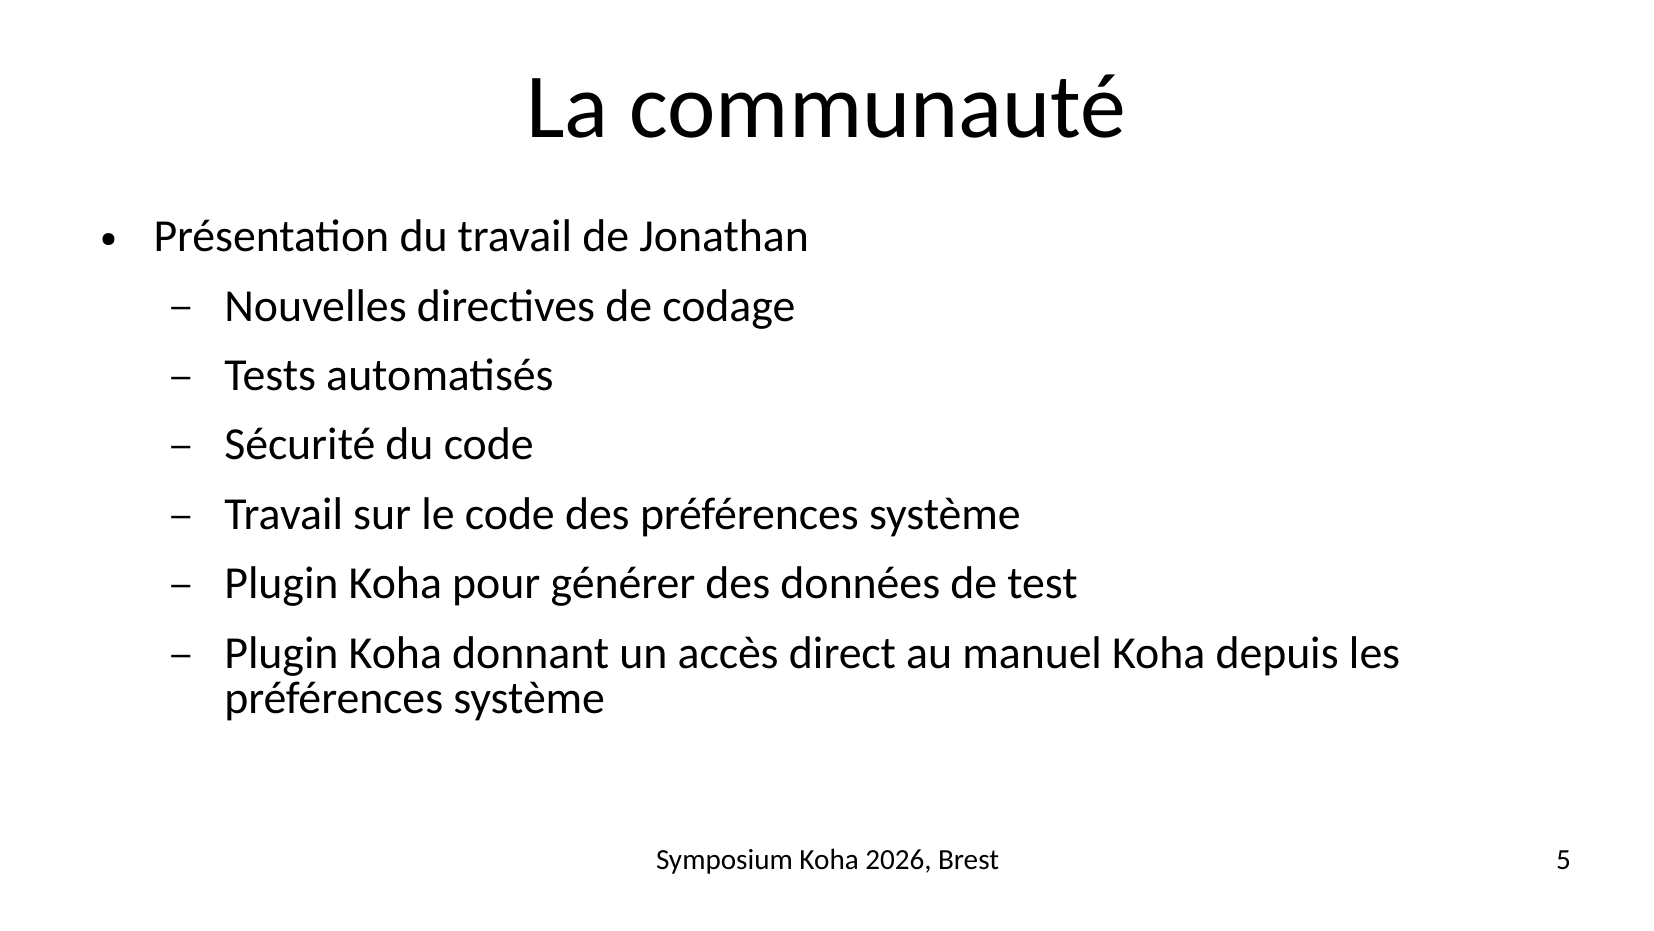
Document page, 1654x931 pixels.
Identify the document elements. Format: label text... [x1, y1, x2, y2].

title La communauté [82, 37, 1571, 193]
list Présentation du travail de Jonathan Nouvelles directives de codage Tests automatisés Sécurité du code Travail sur le code des préférences système Plugin Koha pour générer des données de test Plugin Koha donnant un accès direct au manuel Koha depuis les préférences système [82, 217, 1571, 758]
